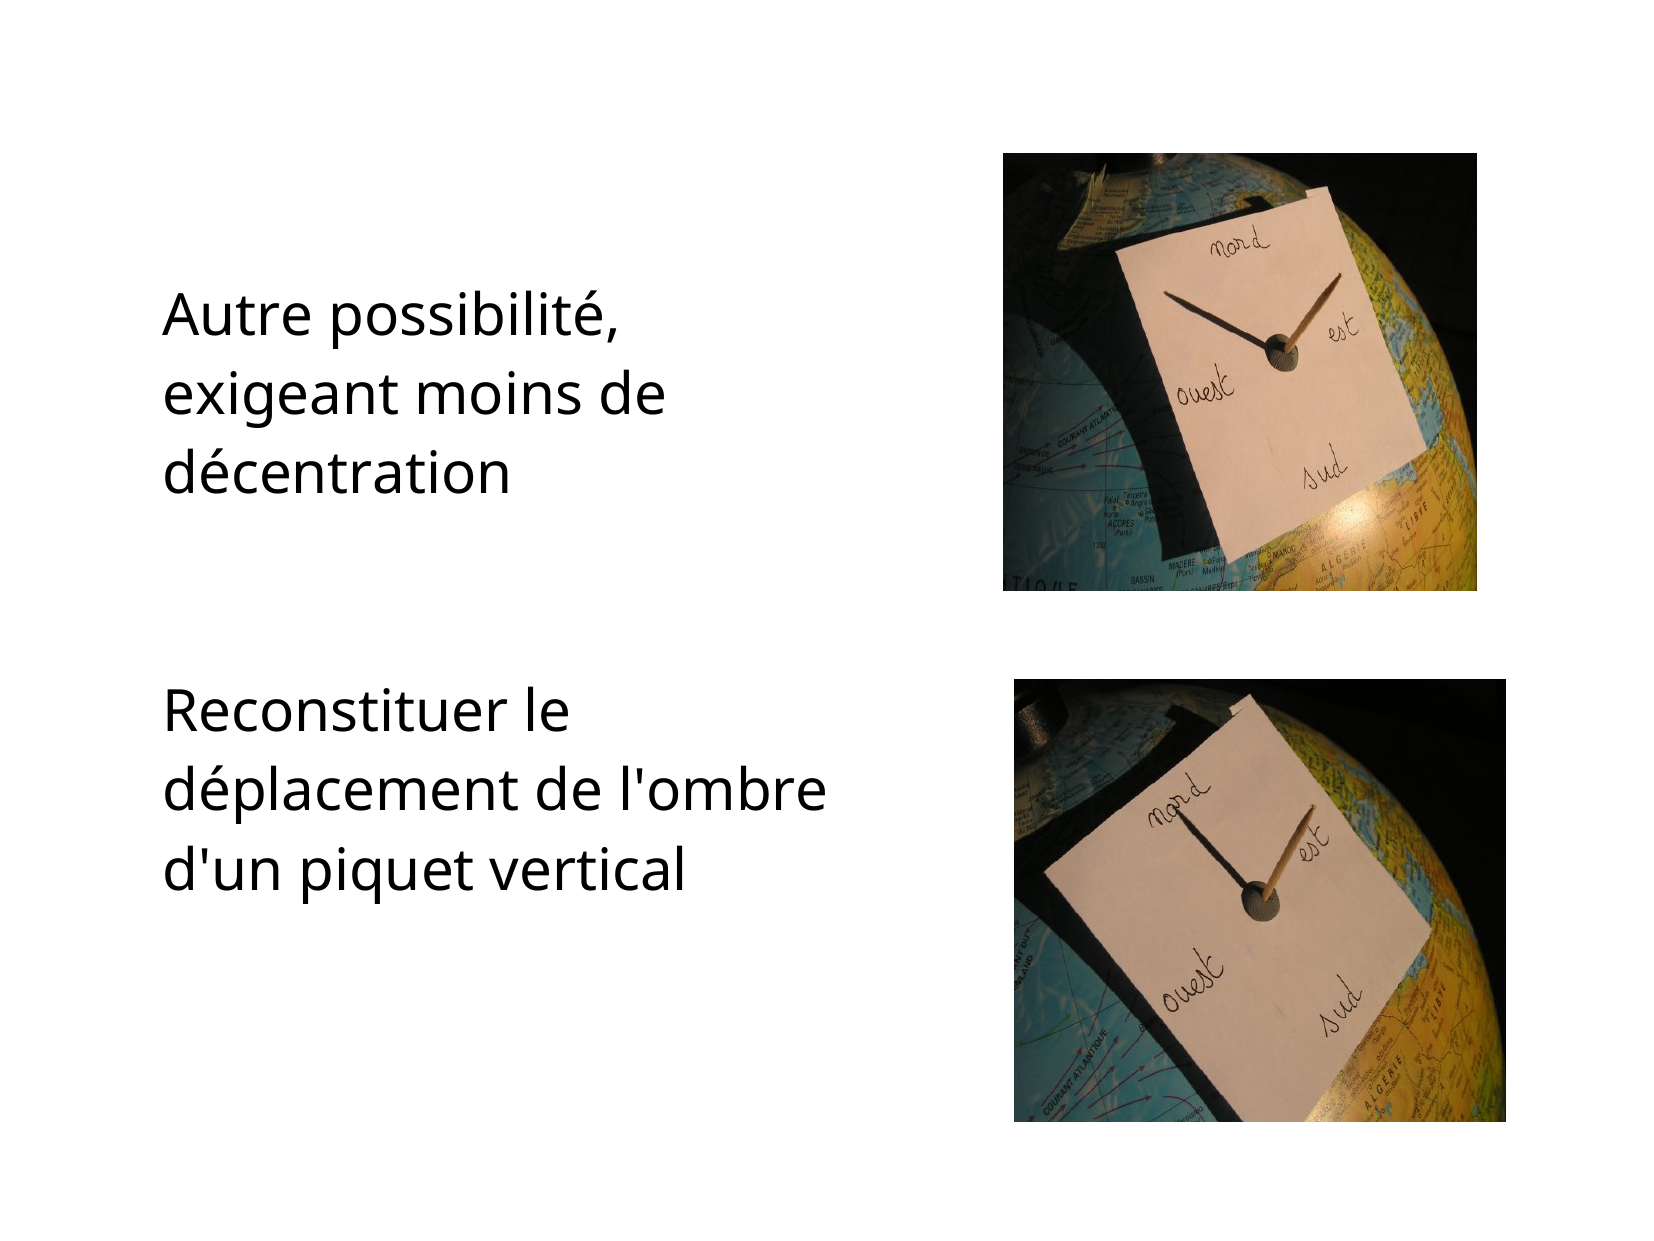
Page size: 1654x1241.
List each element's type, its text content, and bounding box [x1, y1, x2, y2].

text_box Autre possibilité, exigeant moins de décentration Reconstituer le déplacement de l'ombre d'un piquet vertical [147, 265, 886, 893]
picture [1003, 153, 1477, 591]
picture [1014, 679, 1506, 1123]
